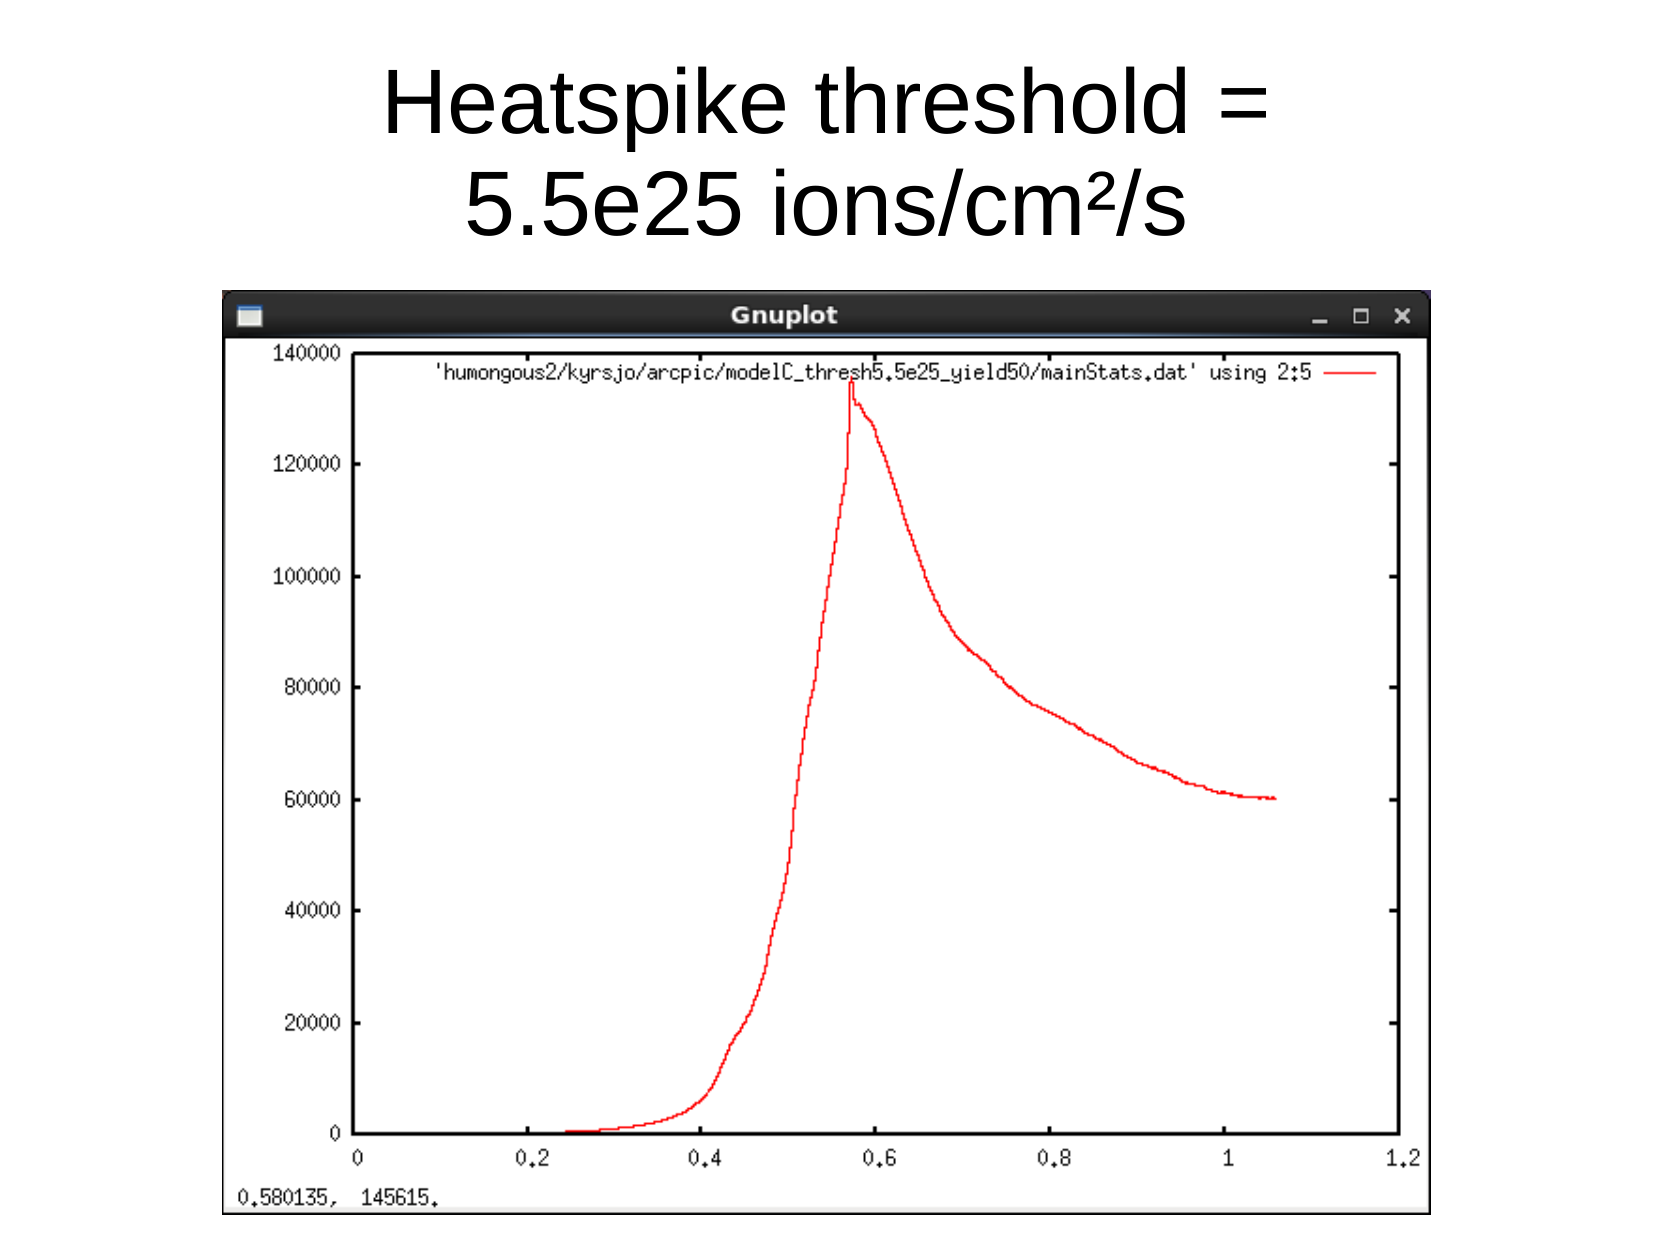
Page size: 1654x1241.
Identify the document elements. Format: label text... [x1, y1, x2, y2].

title Heatspike threshold = 5.5e25 ions/cm²/s [82, 49, 1571, 257]
picture [222, 290, 1431, 1216]
